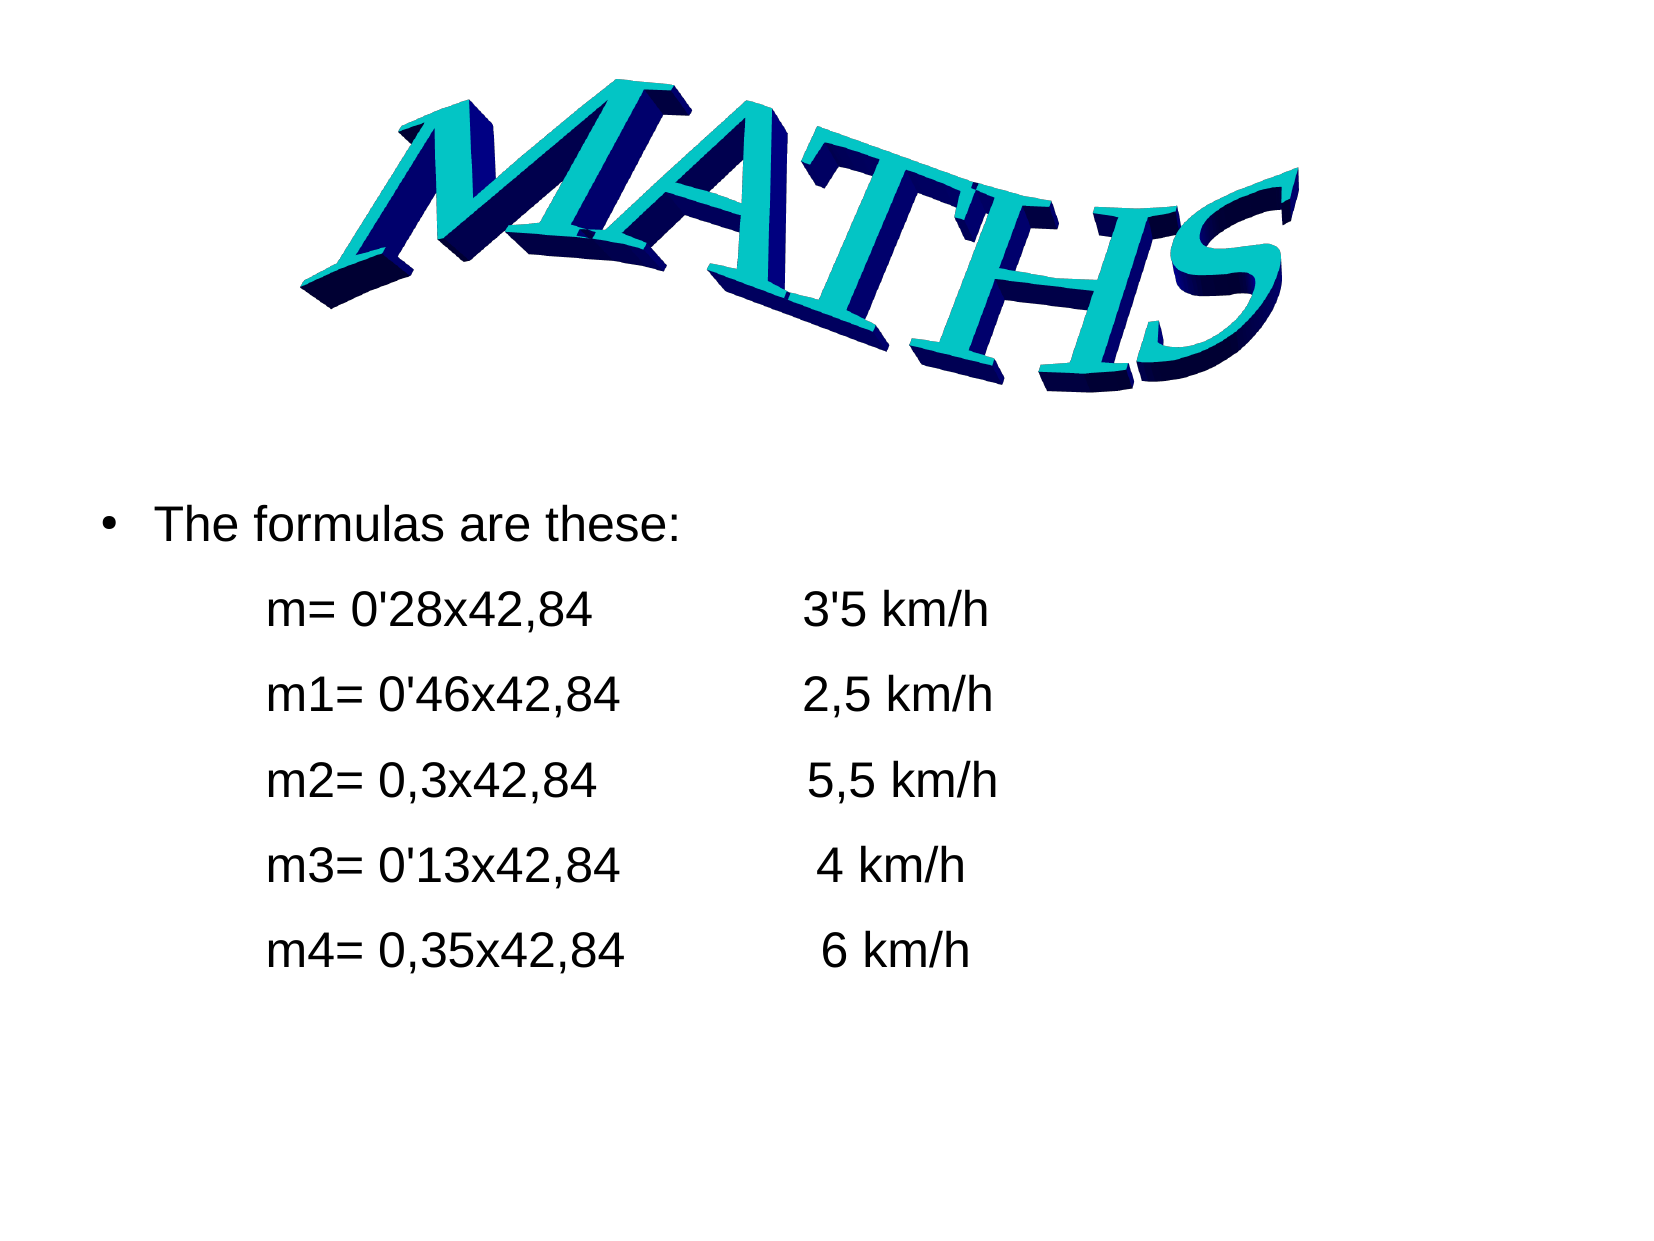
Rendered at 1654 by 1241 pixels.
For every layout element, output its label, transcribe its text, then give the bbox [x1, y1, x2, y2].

list The formulas are these: m= 0'28x42,84 3'5 km/h m1= 0'46x42,84 2,5 km/h m2= 0,3x42,84 5,5 km/h m3= 0'13x42,84 4 km/h m4= 0,35x42,84 6 km/h [82, 496, 1571, 1216]
